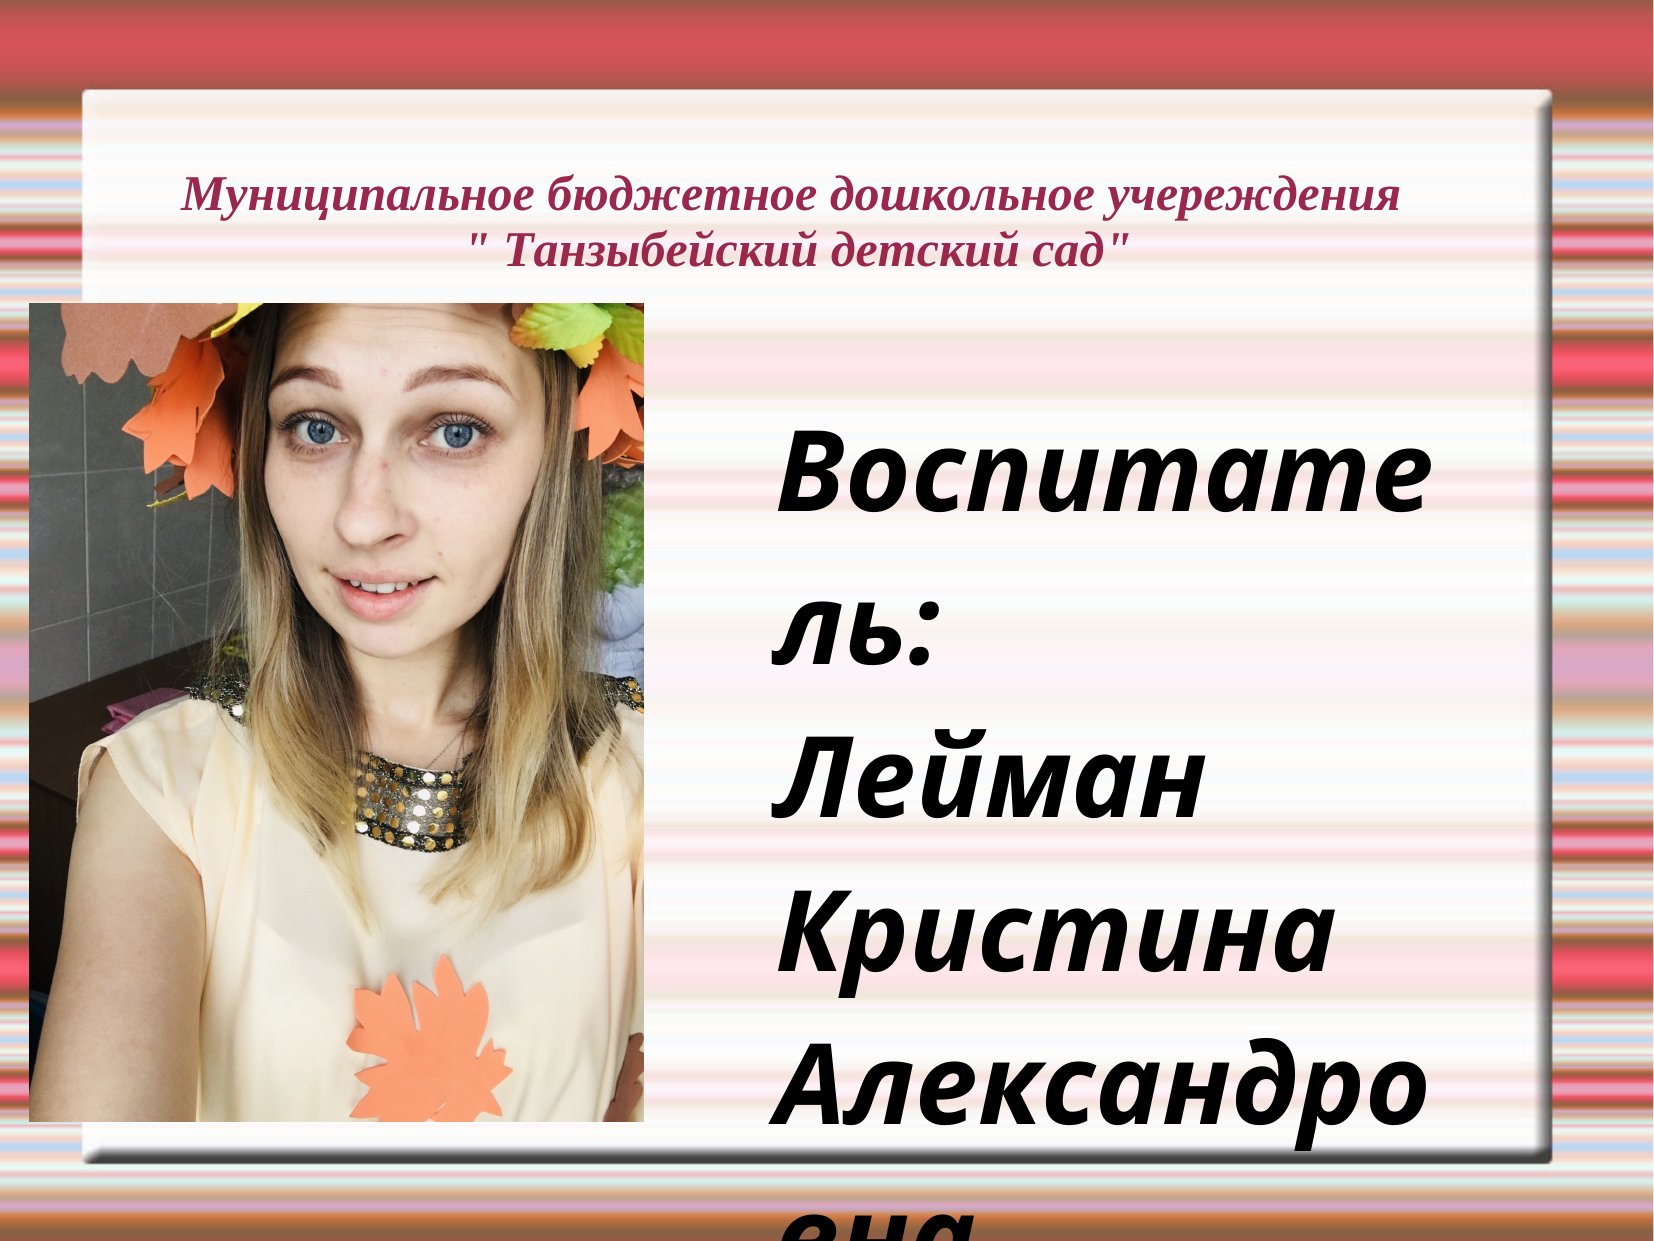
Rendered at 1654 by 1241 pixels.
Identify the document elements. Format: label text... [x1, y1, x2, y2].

text_box Воспитатель: Лейман Кристина Александровна [761, 383, 1477, 1020]
picture [799, 1226, 820, 1240]
picture [0, 0, 1654, 1241]
title Муниципальное бюджетное дошкольное учереждения " Танзыбейский детский сад" [47, 147, 1536, 296]
picture [933, 1228, 953, 1241]
